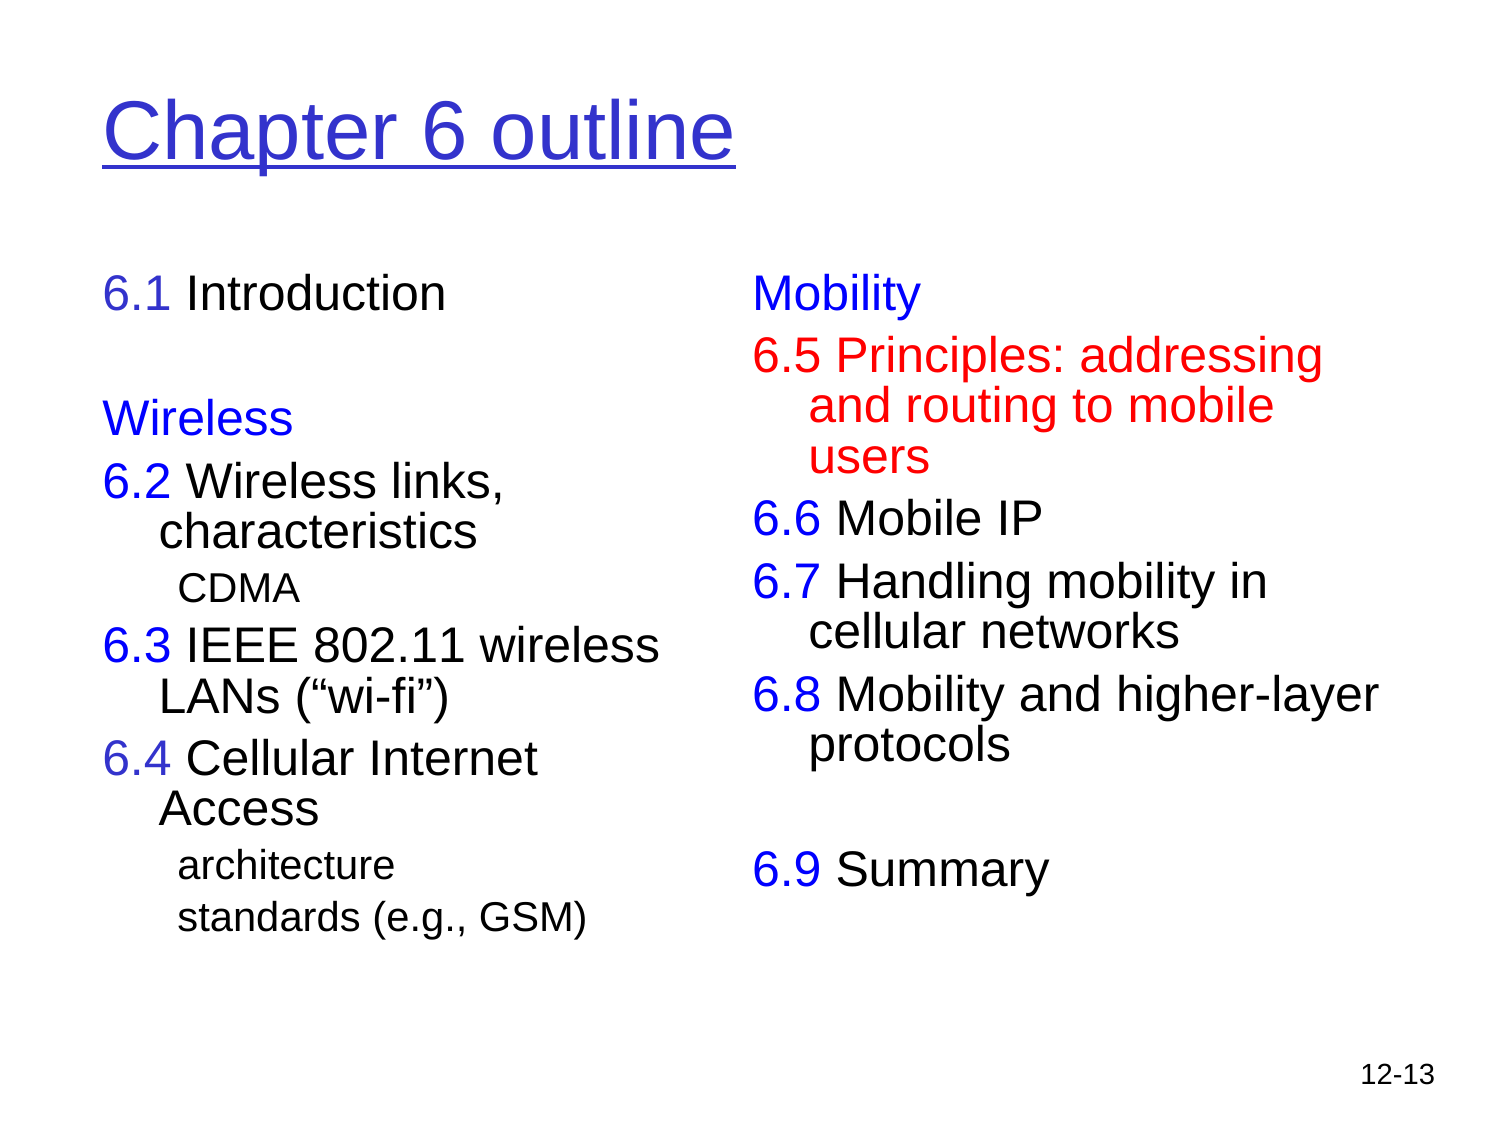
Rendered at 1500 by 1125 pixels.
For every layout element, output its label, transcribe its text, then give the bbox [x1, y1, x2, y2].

list 6.1 Introduction Wireless 6.2 Wireless links, characteristics CDMA 6.3 IEEE 802.11 wireless LANs (“wi-fi”) 6.4 Cellular Internet Access architecture standards (e.g., GSM) [87, 262, 713, 1026]
list Mobility 6.5 Principles: addressing and routing to mobile users 6.6 Mobile IP 6.7 Handling mobility in cellular networks 6.8 Mobility and higher-layer protocols 6.9 Summary [737, 262, 1403, 1026]
title Chapter 6 outline [87, 37, 1363, 225]
